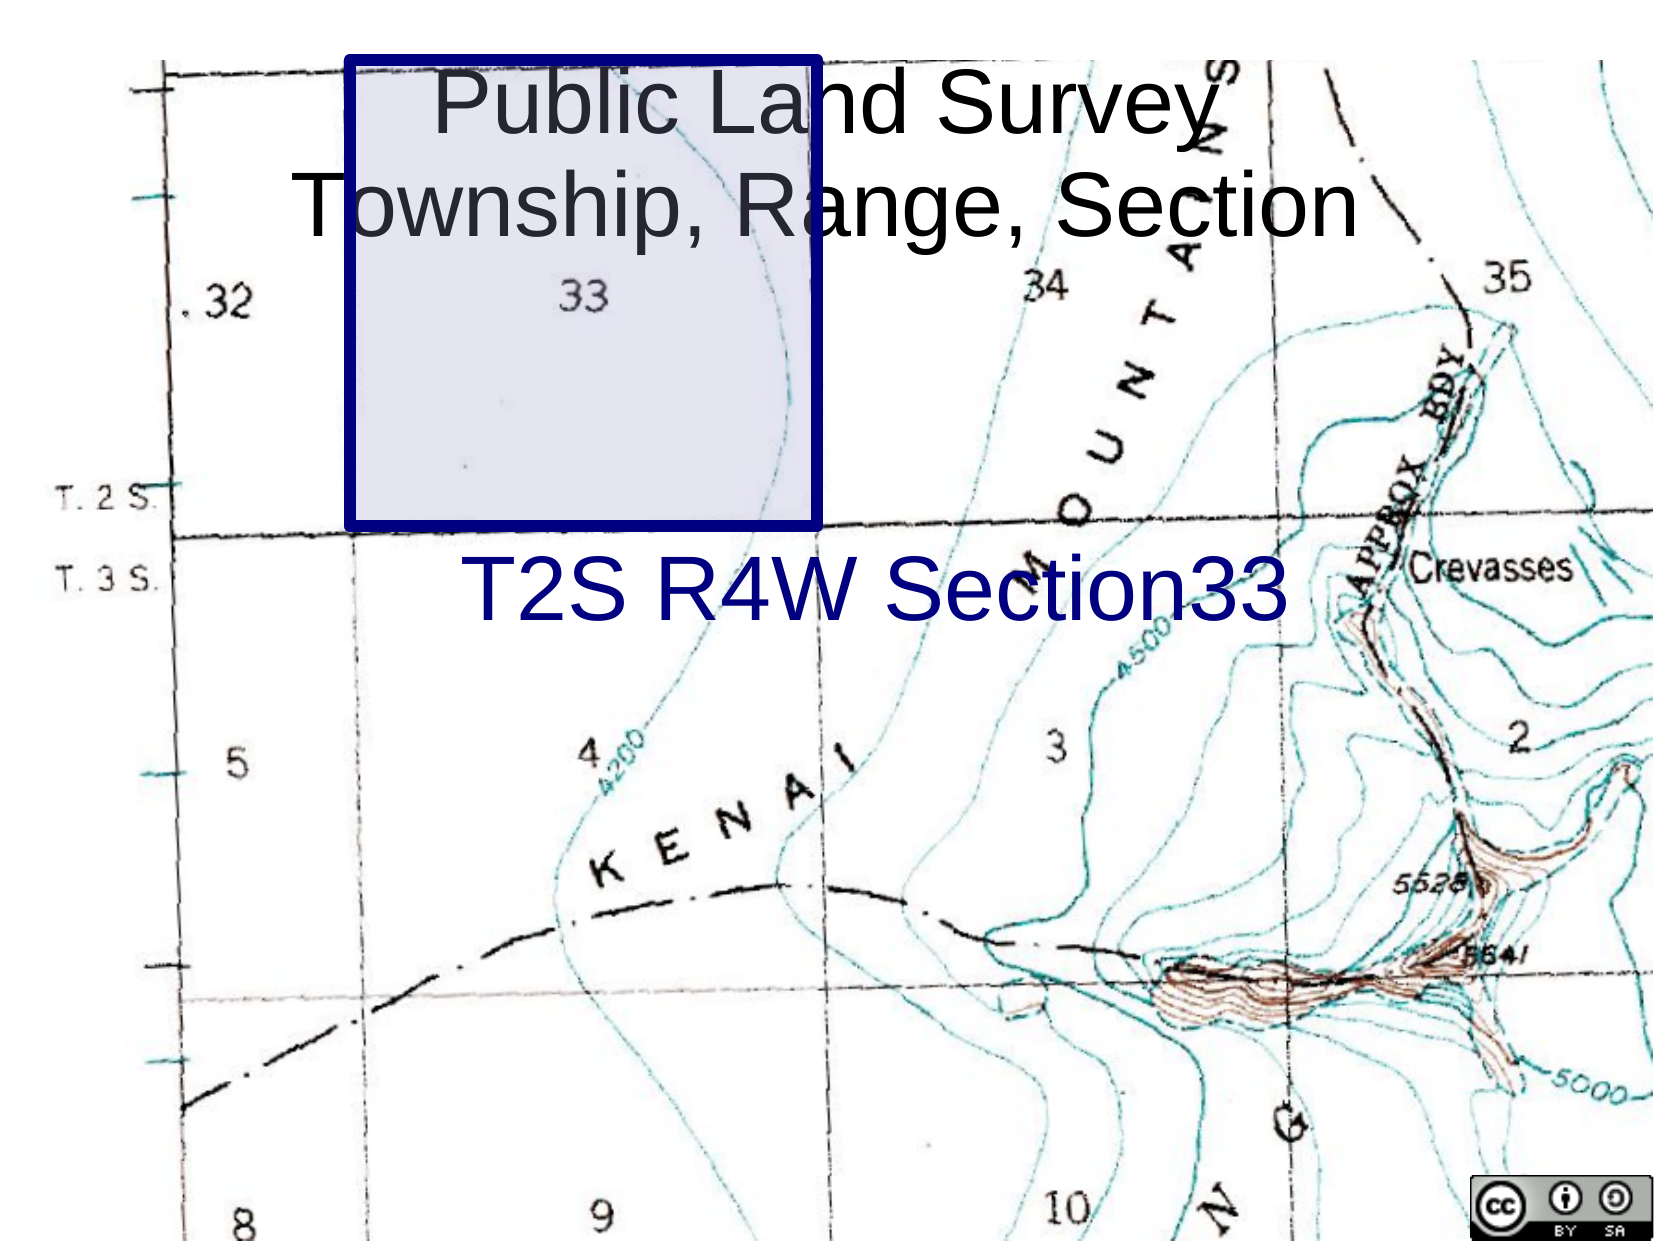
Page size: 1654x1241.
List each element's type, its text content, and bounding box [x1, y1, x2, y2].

title Public Land Survey Township, Range, Section [82, 48, 1571, 258]
text_box [349, 60, 818, 527]
title T2S R4W Section33 [371, 535, 1382, 745]
picture [0, 60, 1654, 1241]
